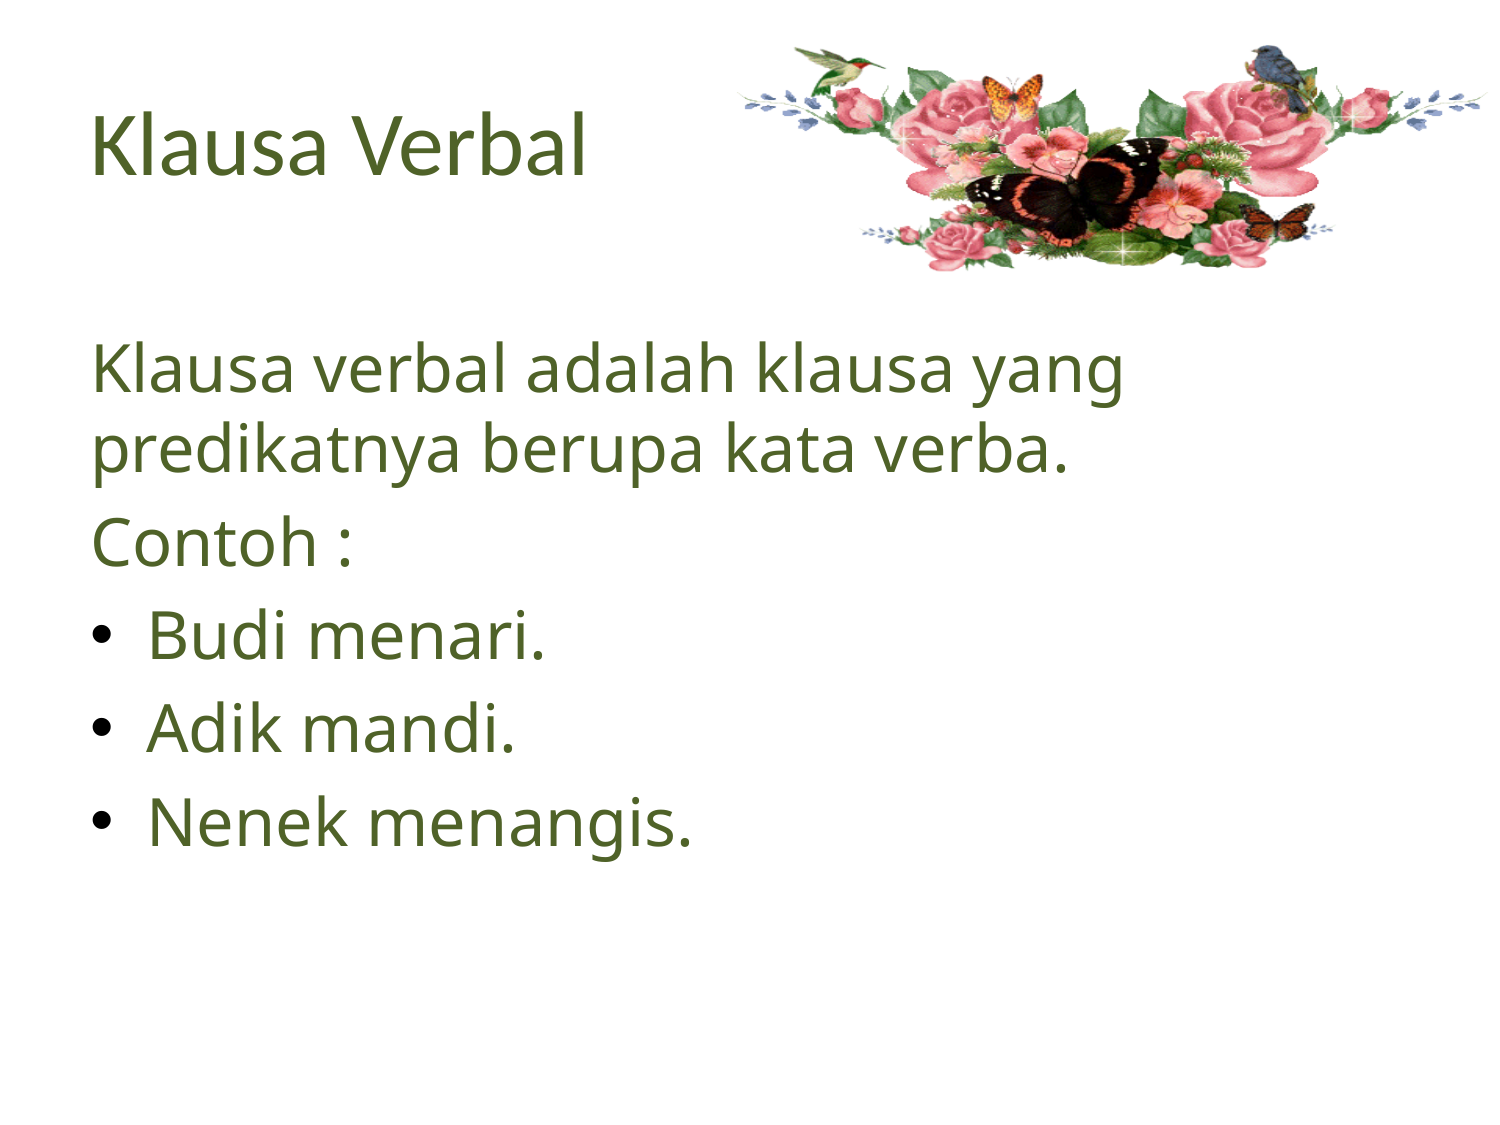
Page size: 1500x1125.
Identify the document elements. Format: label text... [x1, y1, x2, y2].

title Klausa Verbal [75, 45, 731, 224]
list Klausa verbal adalah klausa yang predikatnya berupa kata verba. Contoh : Budi menari. Adik mandi. Nenek menangis. [75, 224, 1425, 968]
picture [731, 0, 1500, 274]
